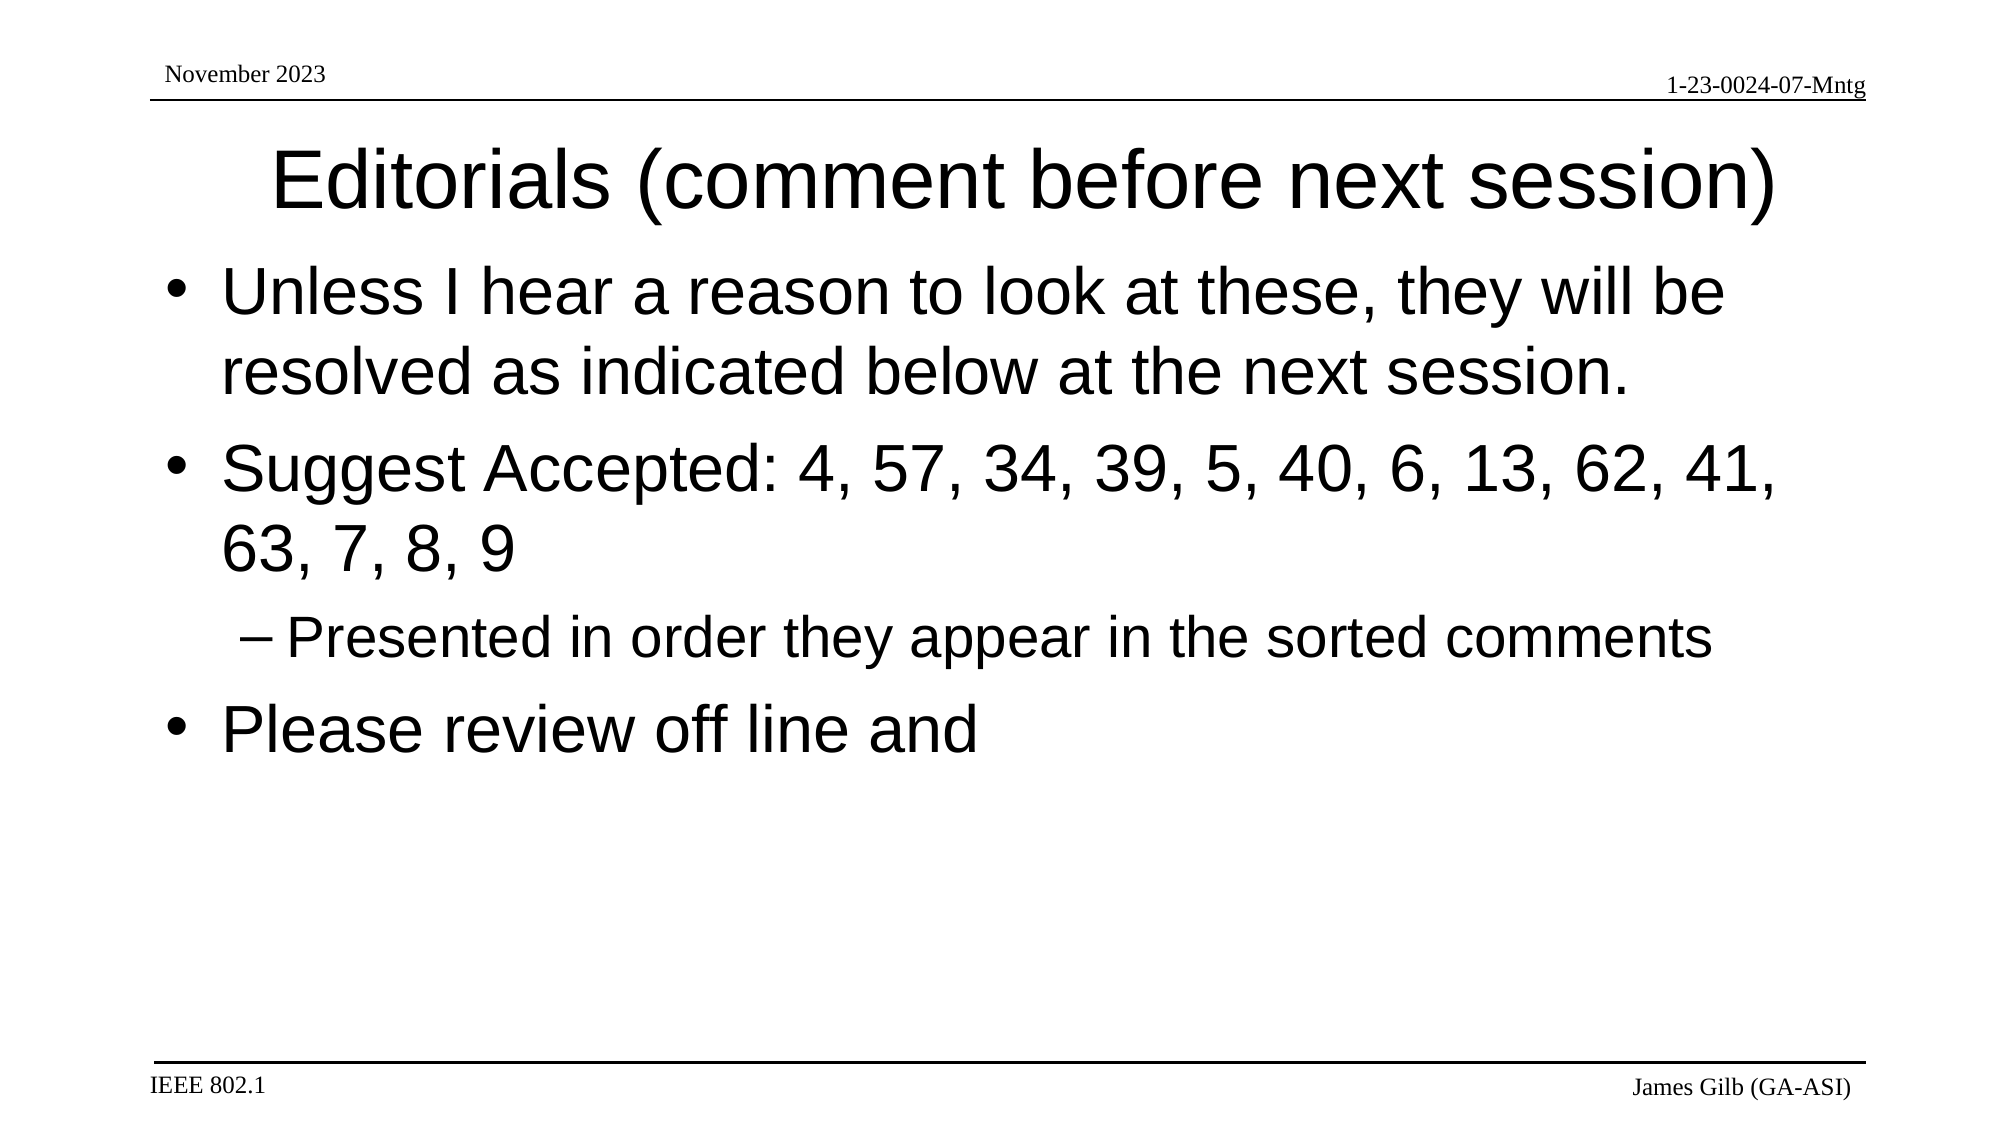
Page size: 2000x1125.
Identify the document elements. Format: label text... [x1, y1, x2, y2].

title Editorials (comment before next session) [149, 112, 1900, 238]
list Unless I hear a reason to look at these, they will be resolved as indicated below at the next session. Suggest Accepted: 4, 57, 34, 39, 5, 40, 6, 13, 62, 41, 63, 7, 8, 9 Presented in order they appear in the sorted comments Please review off line and [149, 239, 1900, 1051]
